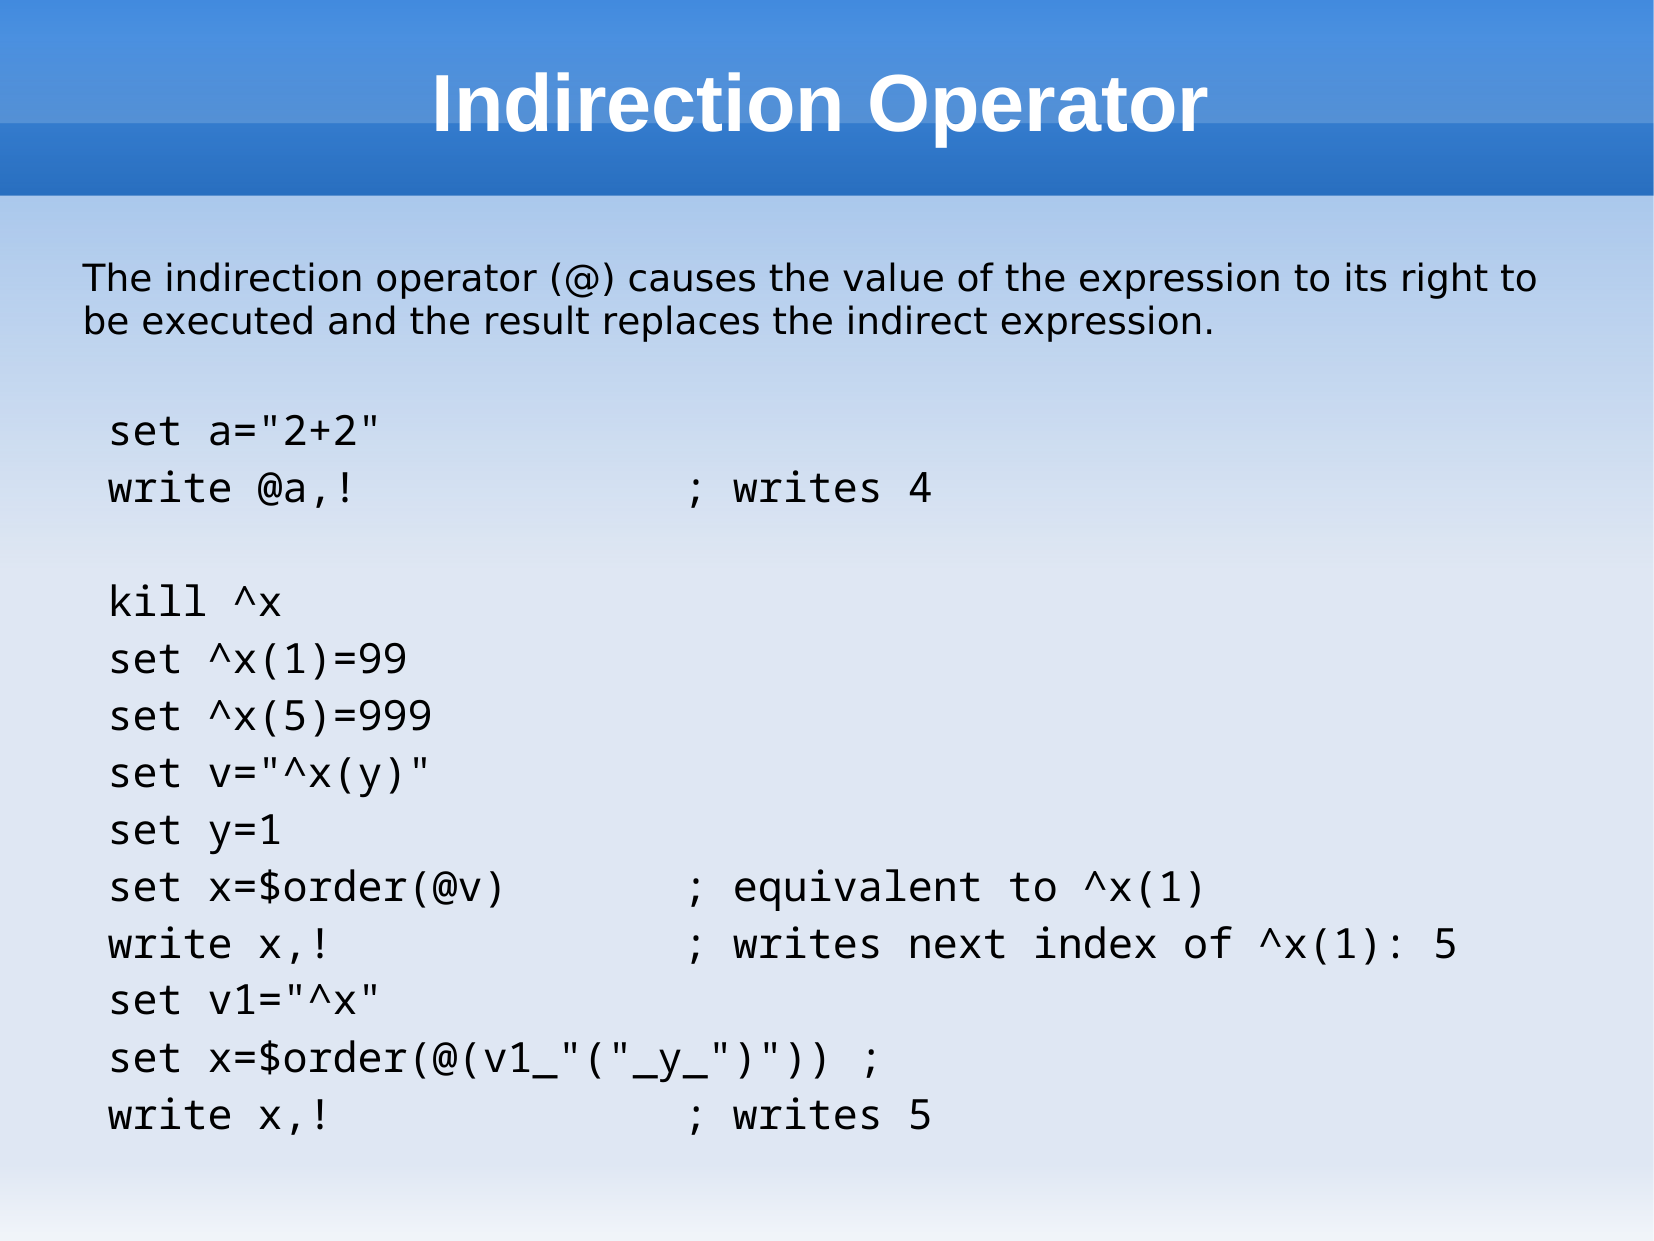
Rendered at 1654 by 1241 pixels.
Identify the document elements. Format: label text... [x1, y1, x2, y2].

subtitle The indirection operator (@) causes the value of the expression to its right to be executed and the result replaces the indirect expression. set a="2+2" write @a,! ; writes 4 kill ^x set ^x(1)=99 set ^x(5)=999 set v="^x(y)" set y=1 set x=$order(@v) ; equivalent to ^x(1) write x,! ; writes next index of ^x(1): 5 set v1="^x" set x=$order(@(v1_"("_y_")")) ; write x,! ; writes 5 [82, 286, 1571, 1112]
title Indirection Operator [76, 0, 1565, 208]
picture [0, 0, 1654, 1241]
